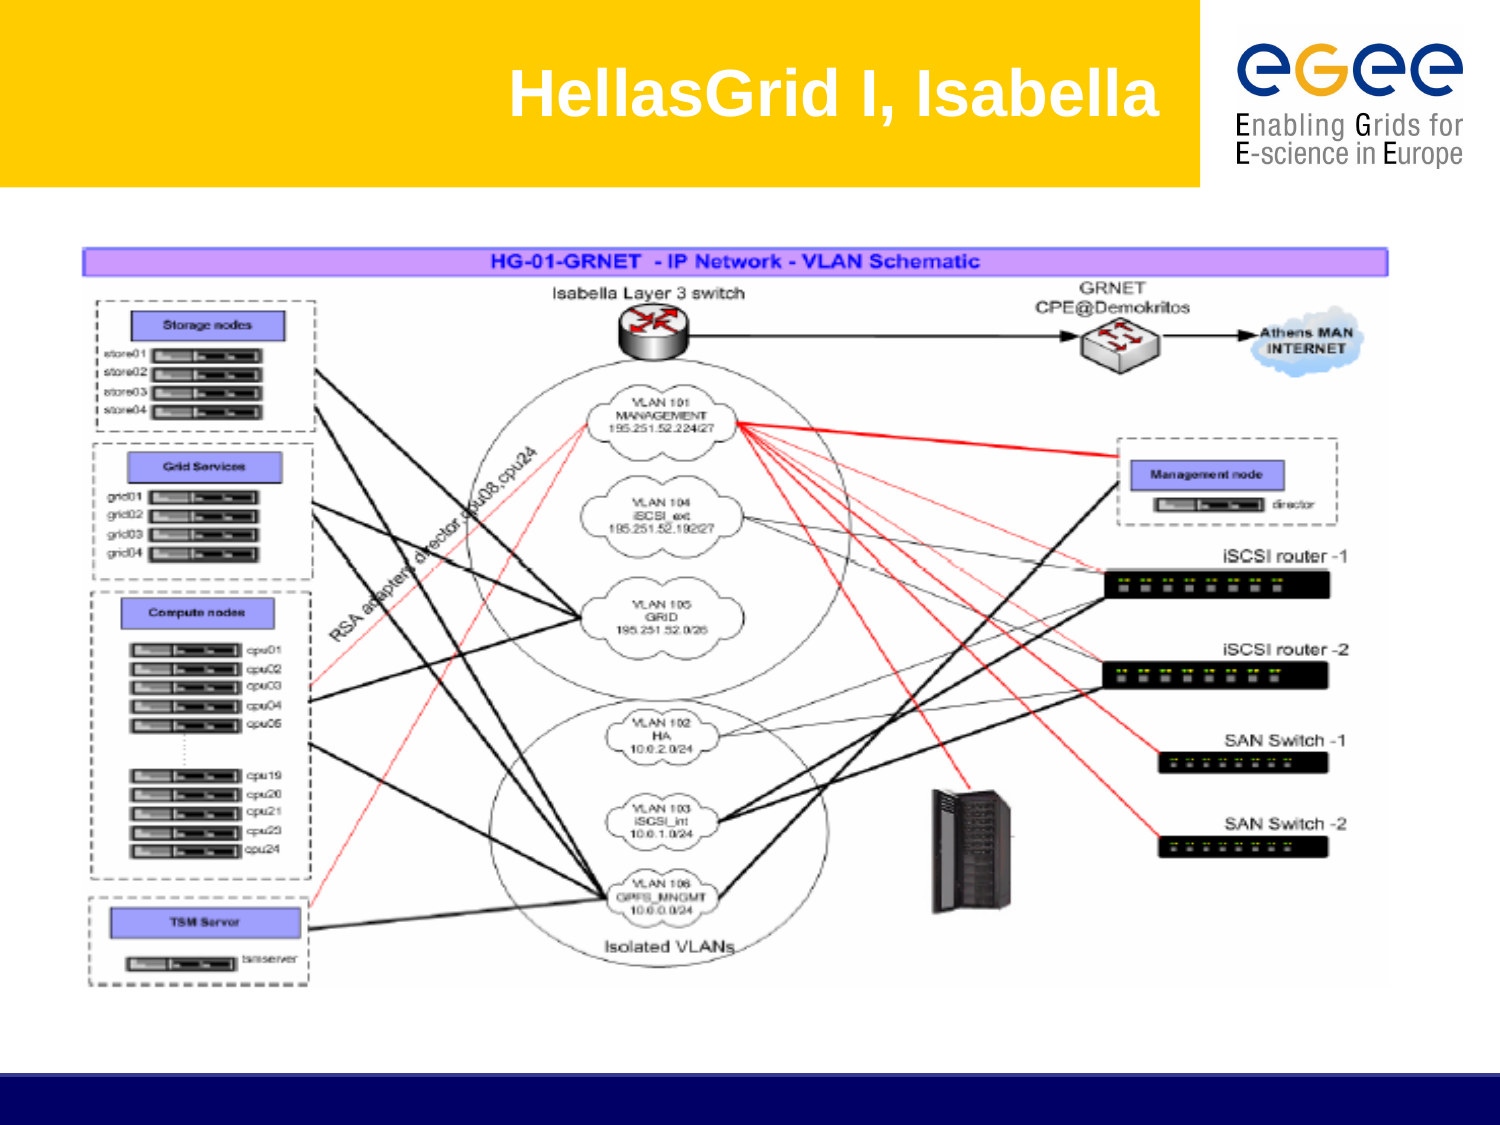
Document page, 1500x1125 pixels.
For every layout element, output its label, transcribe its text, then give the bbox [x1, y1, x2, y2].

picture [50, 237, 1438, 1001]
picture [1237, 24, 1463, 169]
title HellasGrid I, Isabella [12, 37, 1175, 150]
